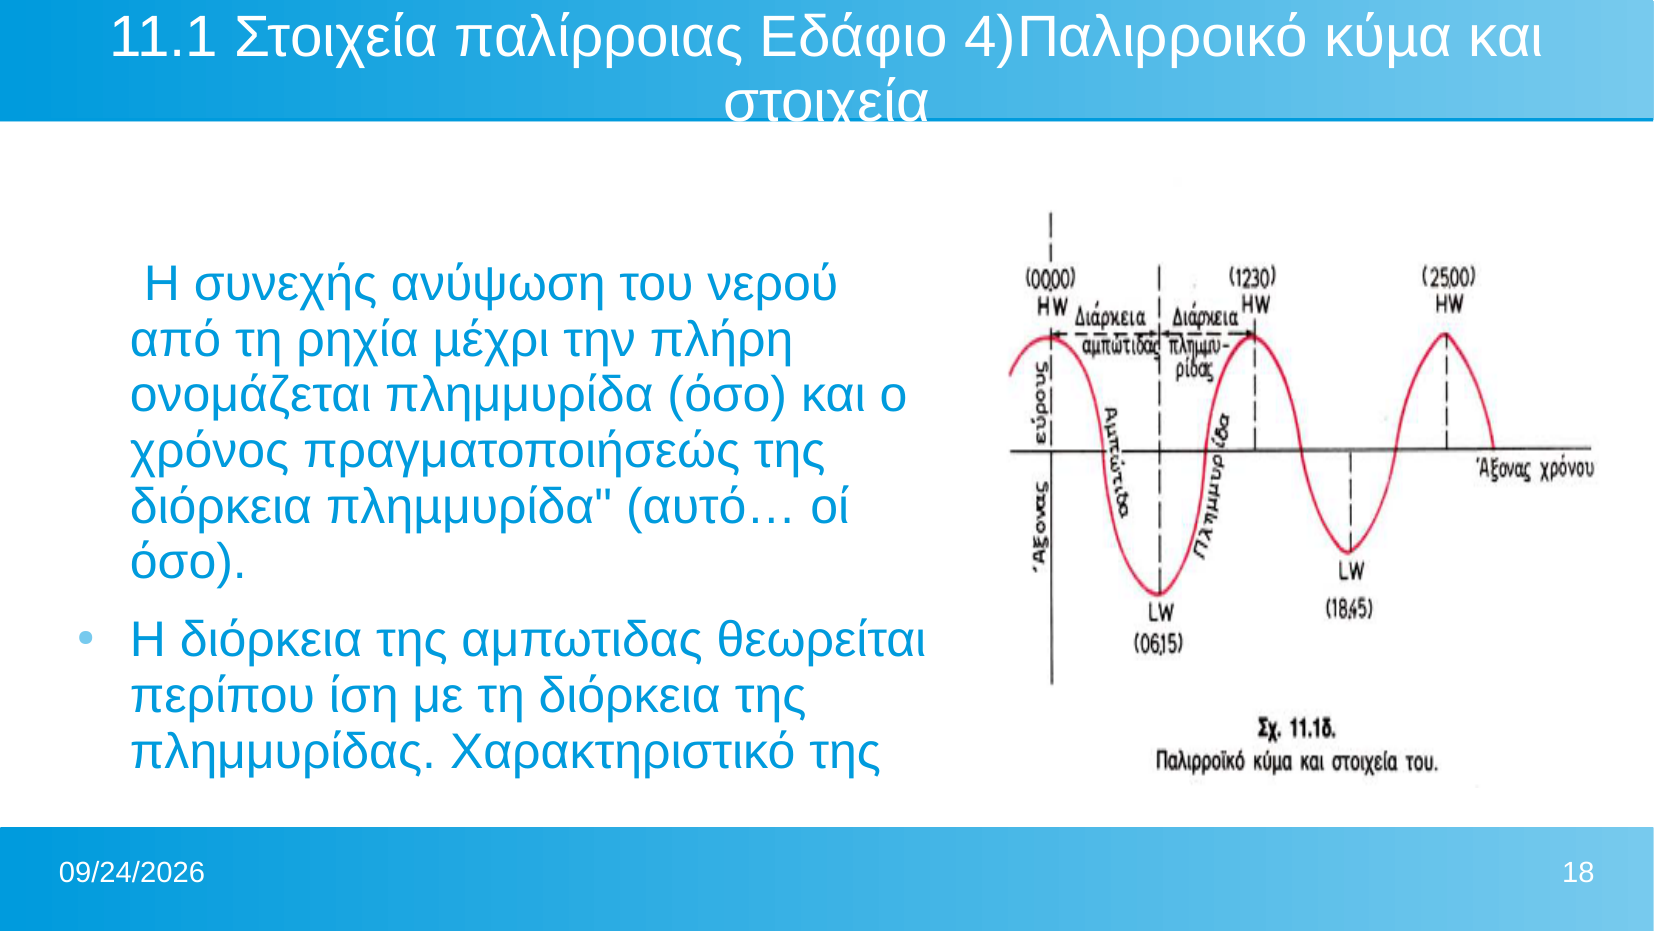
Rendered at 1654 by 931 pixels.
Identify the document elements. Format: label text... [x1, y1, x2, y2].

list Η συνεχής ανύψωση του νερού από τη ρηχία µέχρι την πλήρη ονομάζεται πλημμυρίδα (όσο) και ο χρόνος πραγματοποιήσεώς της διόρκεια πληµμυρίδα" (αυτό… οί όσο). Η διόρκεια της αμπωτιδας θεωρείται περίπου ίση με τη διόρκεια της πλημμυρίδας. Χαρακτηριστικό της [59, 177, 938, 768]
title 11.1 Στοιχεία παλίρροιας Εδάφιο 4)Παλιρροικό κύµα και στοιχεία [59, 3, 1595, 134]
picture [995, 177, 1613, 788]
